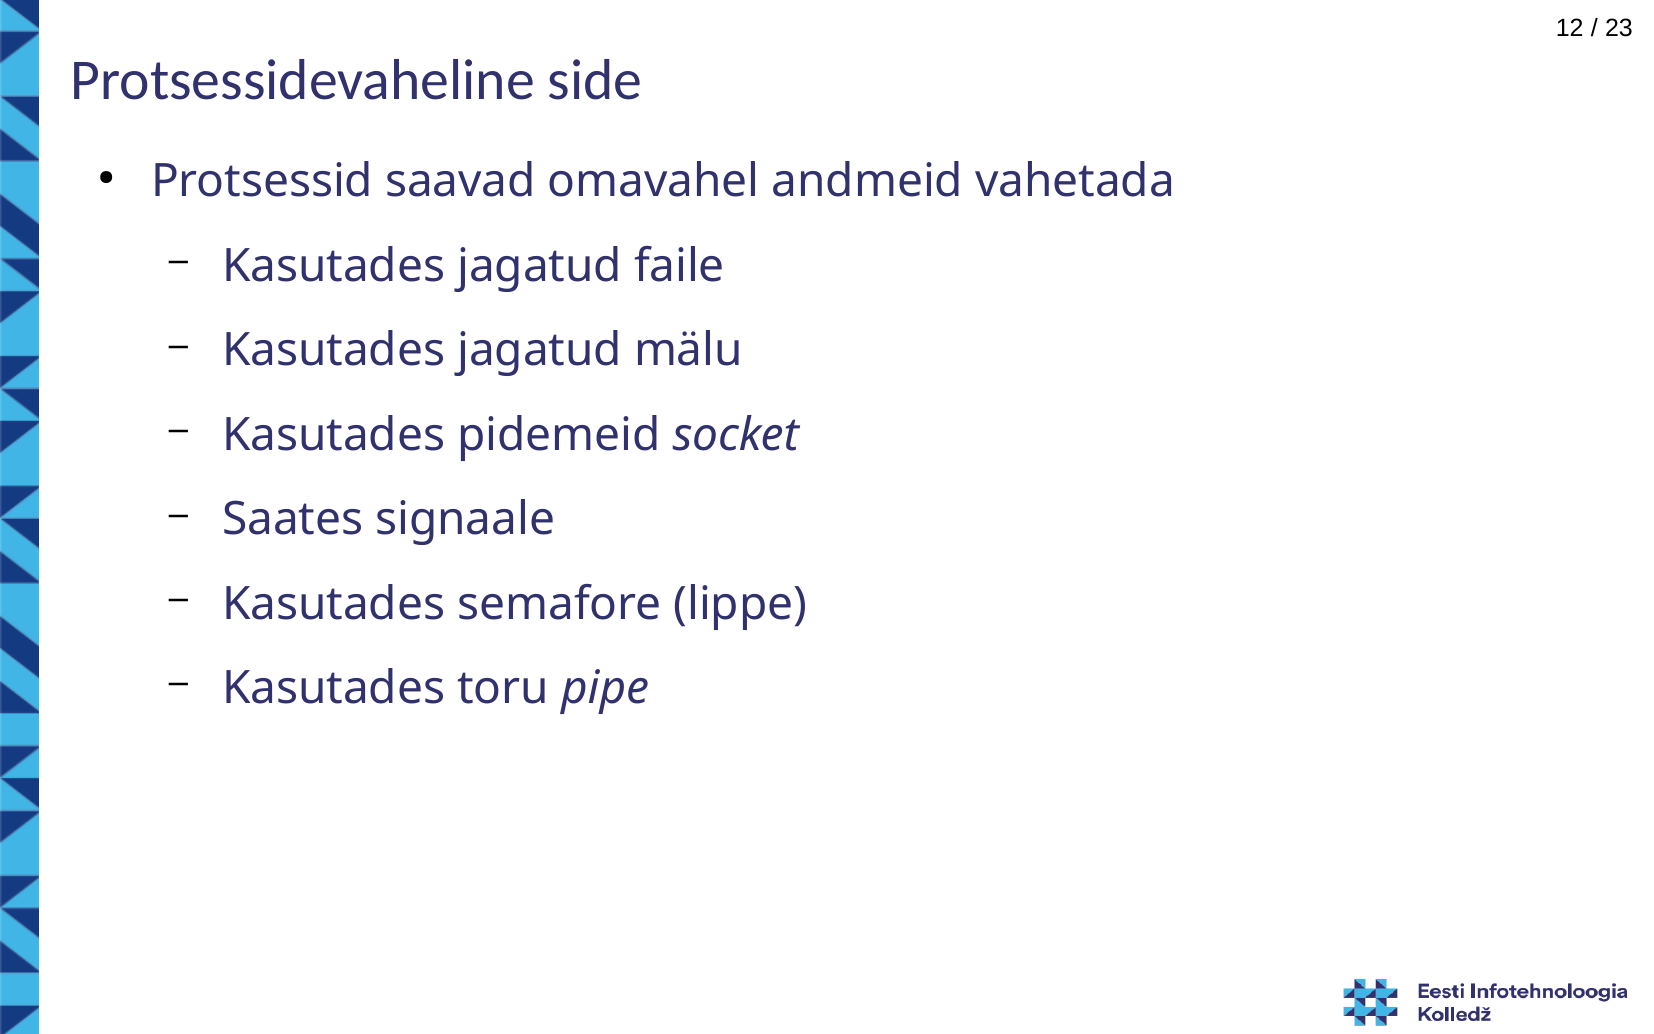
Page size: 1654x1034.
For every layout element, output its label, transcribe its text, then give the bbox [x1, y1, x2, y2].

list Protsessid saavad omavahel andmeid vahetada Kasutades jagatud faile Kasutades jagatud mälu Kasutades pidemeid socket Saates signaale Kasutades semafore (lippe) Kasutades toru pipe [80, 147, 1536, 841]
title Protsessidevaheline side [70, 41, 1630, 130]
